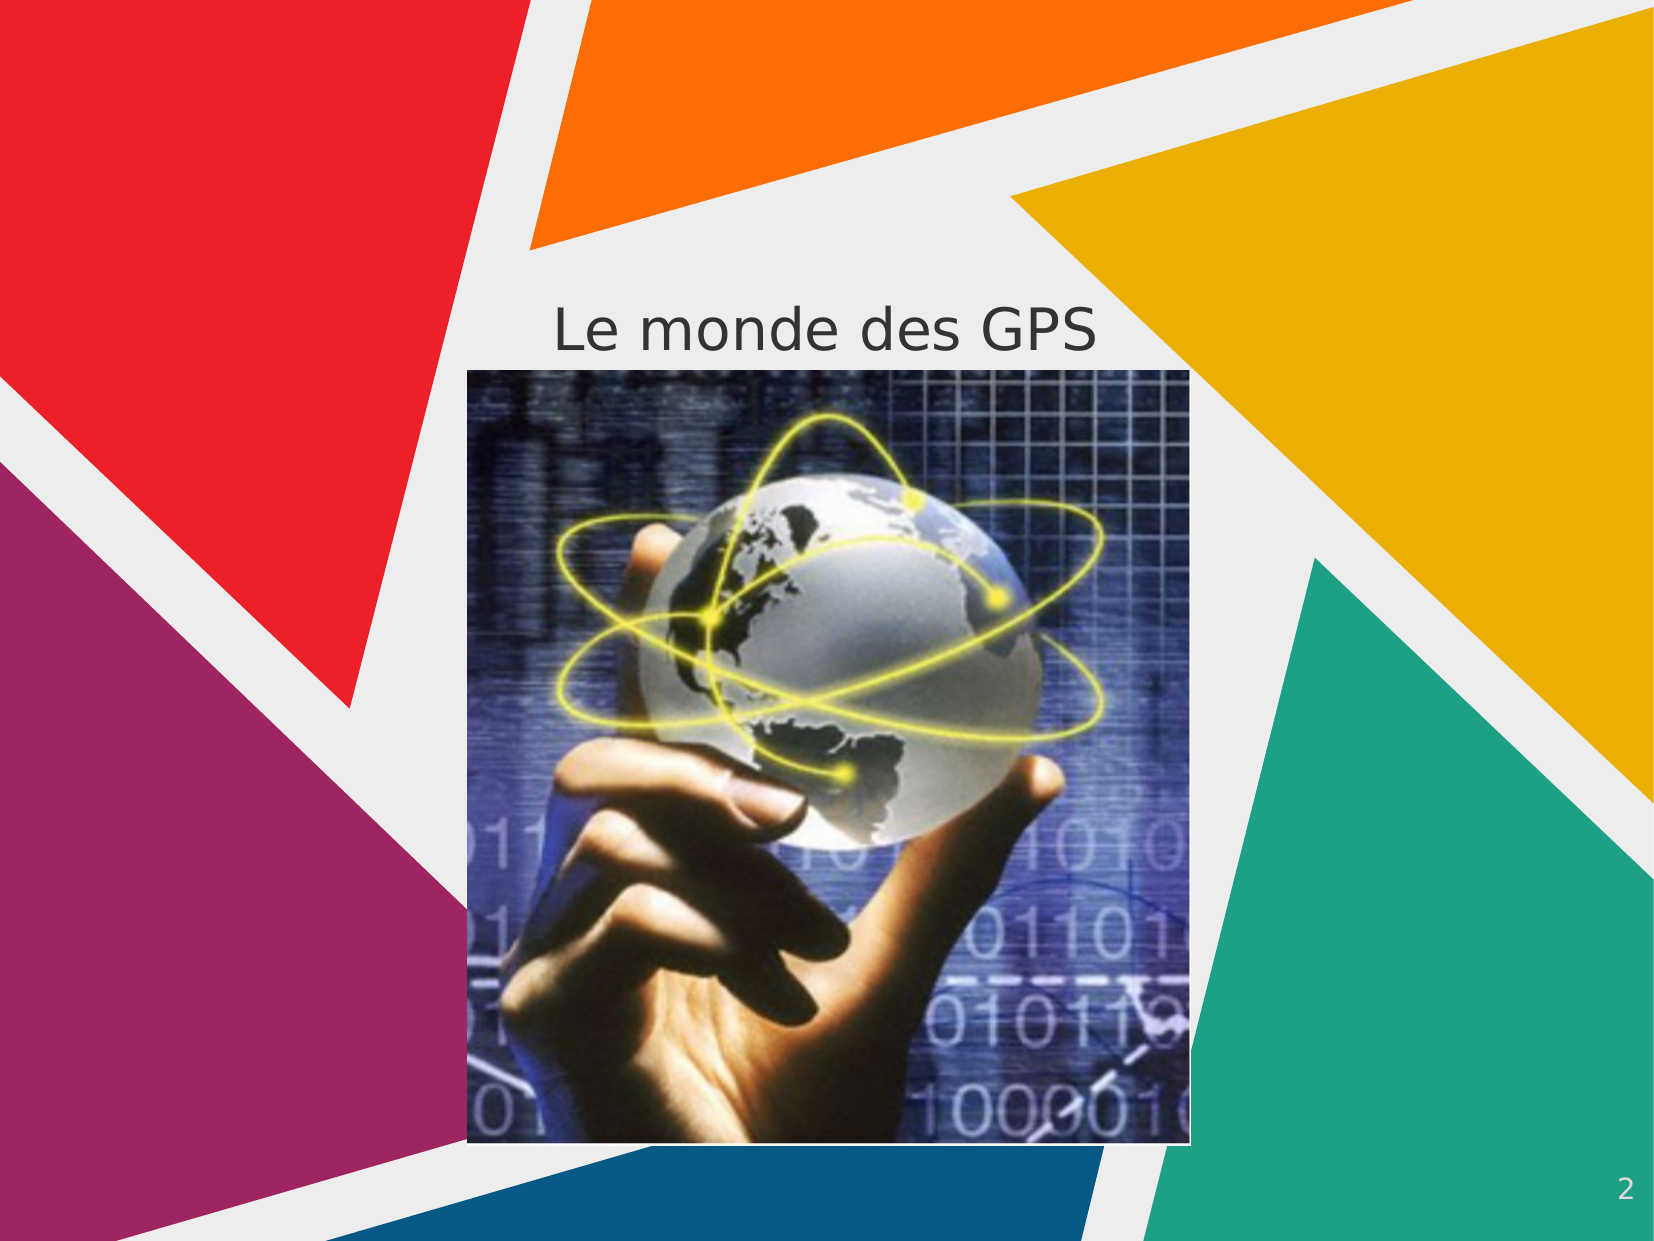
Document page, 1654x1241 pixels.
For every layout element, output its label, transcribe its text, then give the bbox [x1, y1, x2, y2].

picture [467, 370, 1191, 1146]
title Le monde des GPS [467, 226, 1185, 370]
